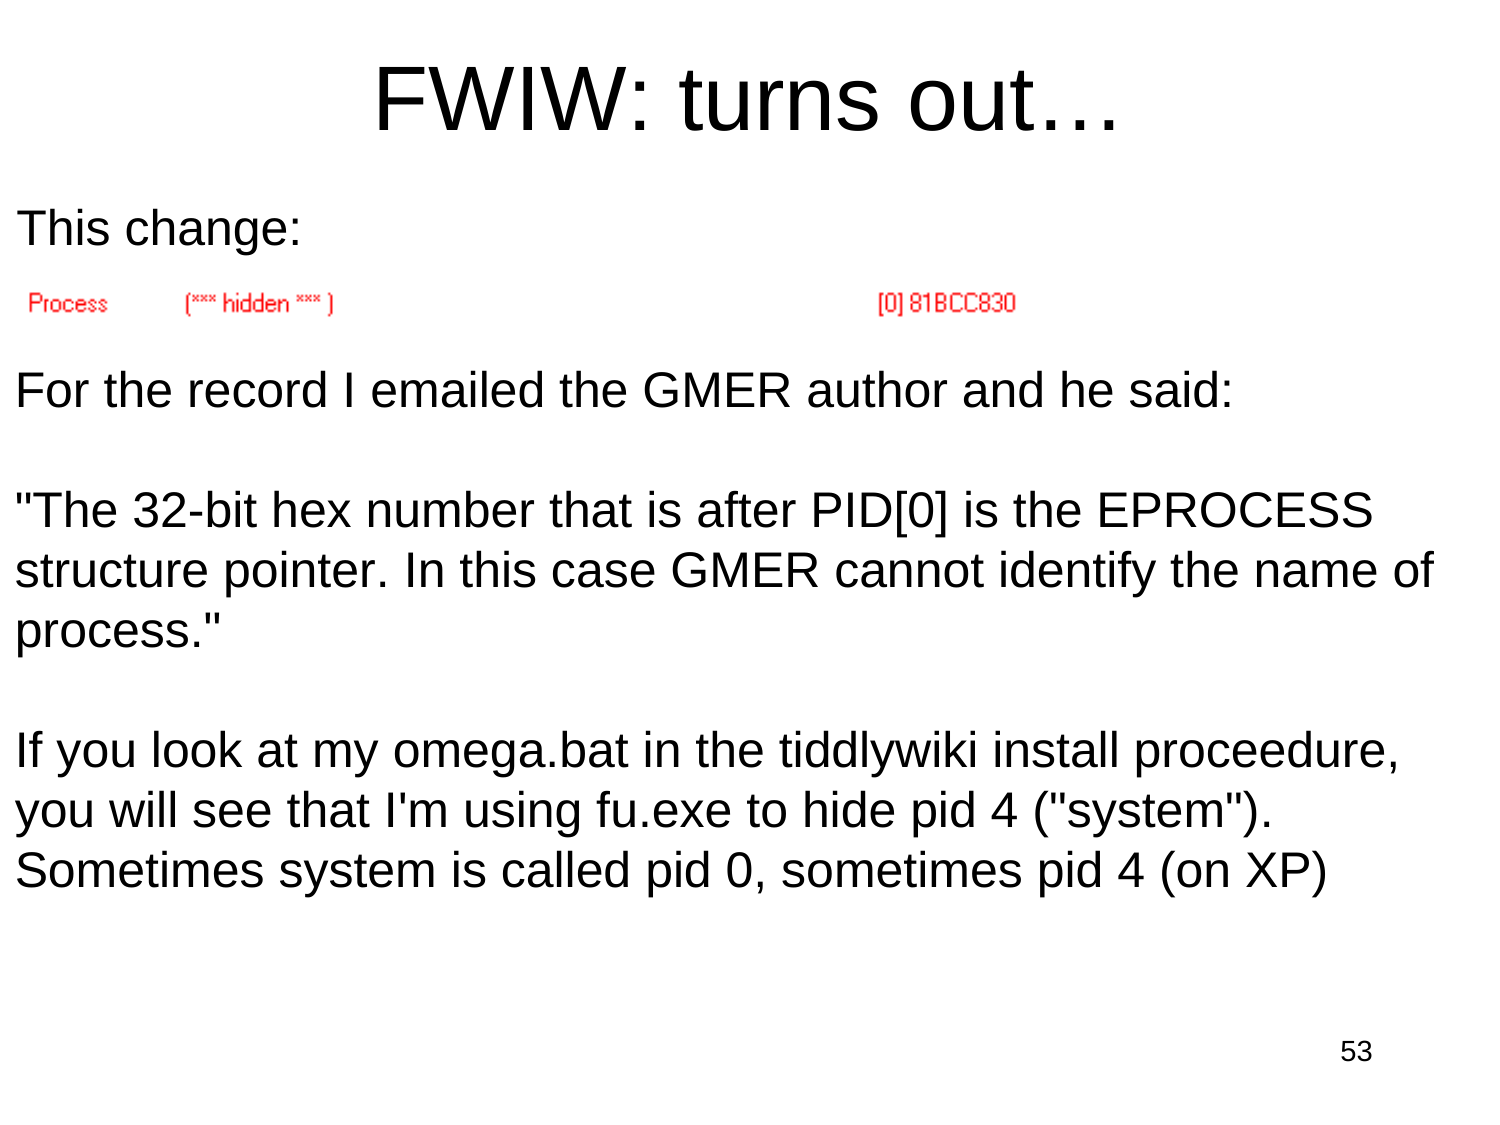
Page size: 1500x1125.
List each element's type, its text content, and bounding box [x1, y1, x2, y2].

text_box For the record I emailed the GMER author and he said: "The 32-bit hex number that is after PID[0] is the EPROCESS structure pointer. In this case GMER cannot identify the name of process." If you look at my omega.bat in the tiddlywiki install proceedure, you will see that I'm using fu.exe to hide pid 4 ("system"). Sometimes system is called pid 0, sometimes pid 4 (on XP) [0, 349, 1476, 966]
text_box This change: [1, 187, 318, 263]
title FWIW: turns out… [0, 0, 1500, 188]
picture [24, 287, 1028, 321]
text_box <number> [1074, 1025, 1388, 1101]
